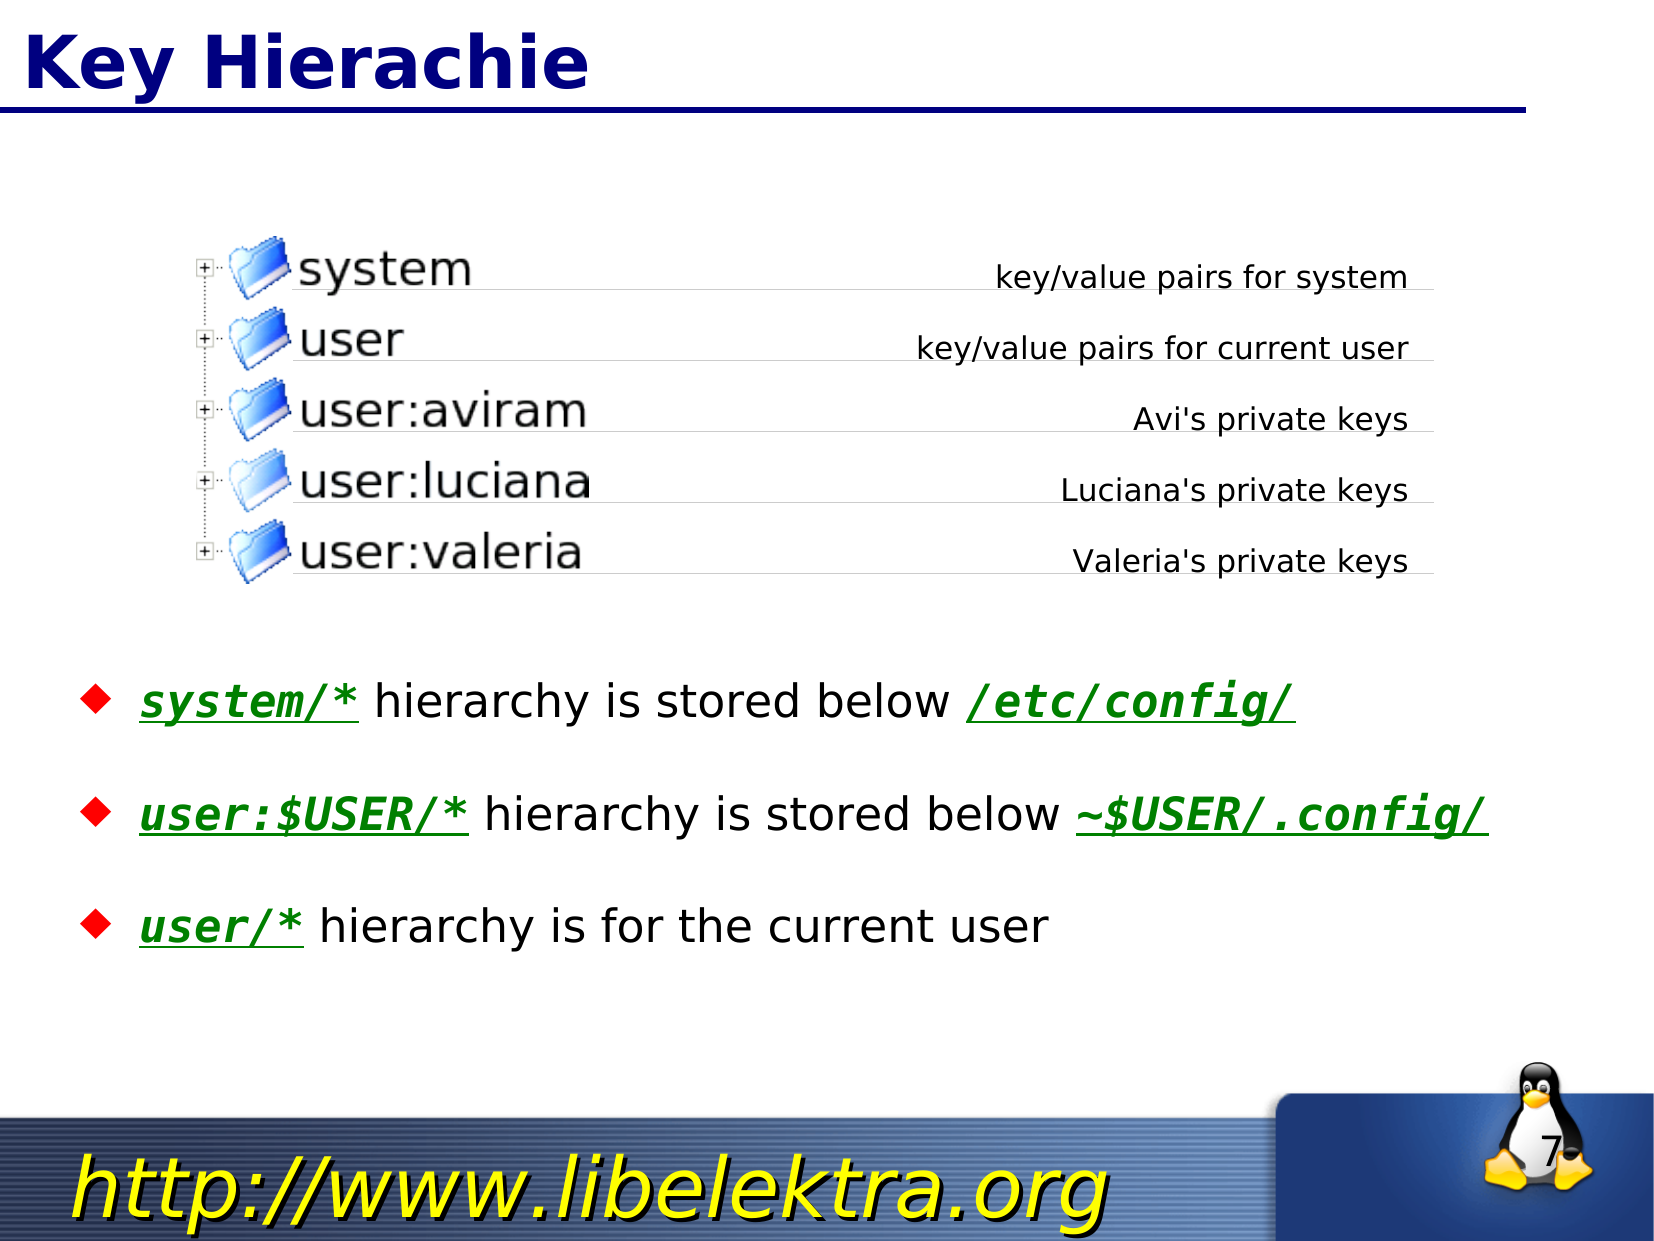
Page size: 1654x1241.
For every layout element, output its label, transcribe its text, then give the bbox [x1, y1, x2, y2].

text_box key/value pairs for current user [916, 329, 1410, 367]
text_box Luciana's private keys [1036, 470, 1410, 509]
text_box Valeria's private keys [967, 541, 1410, 580]
text_box Avi's private keys [1004, 400, 1410, 438]
picture [196, 236, 589, 584]
picture [0, 1061, 1654, 1241]
text_box <Nummer> [1312, 1122, 1566, 1178]
text_box Key Hierachie [22, 14, 1611, 111]
list system/* hierarchy is stored below /etc/config/ user:$USER/* hierarchy is stored below ~$USER/.config/ user/* hierarchy is for the current user [65, 663, 1568, 1077]
text_box key/value pairs for system [994, 258, 1410, 296]
